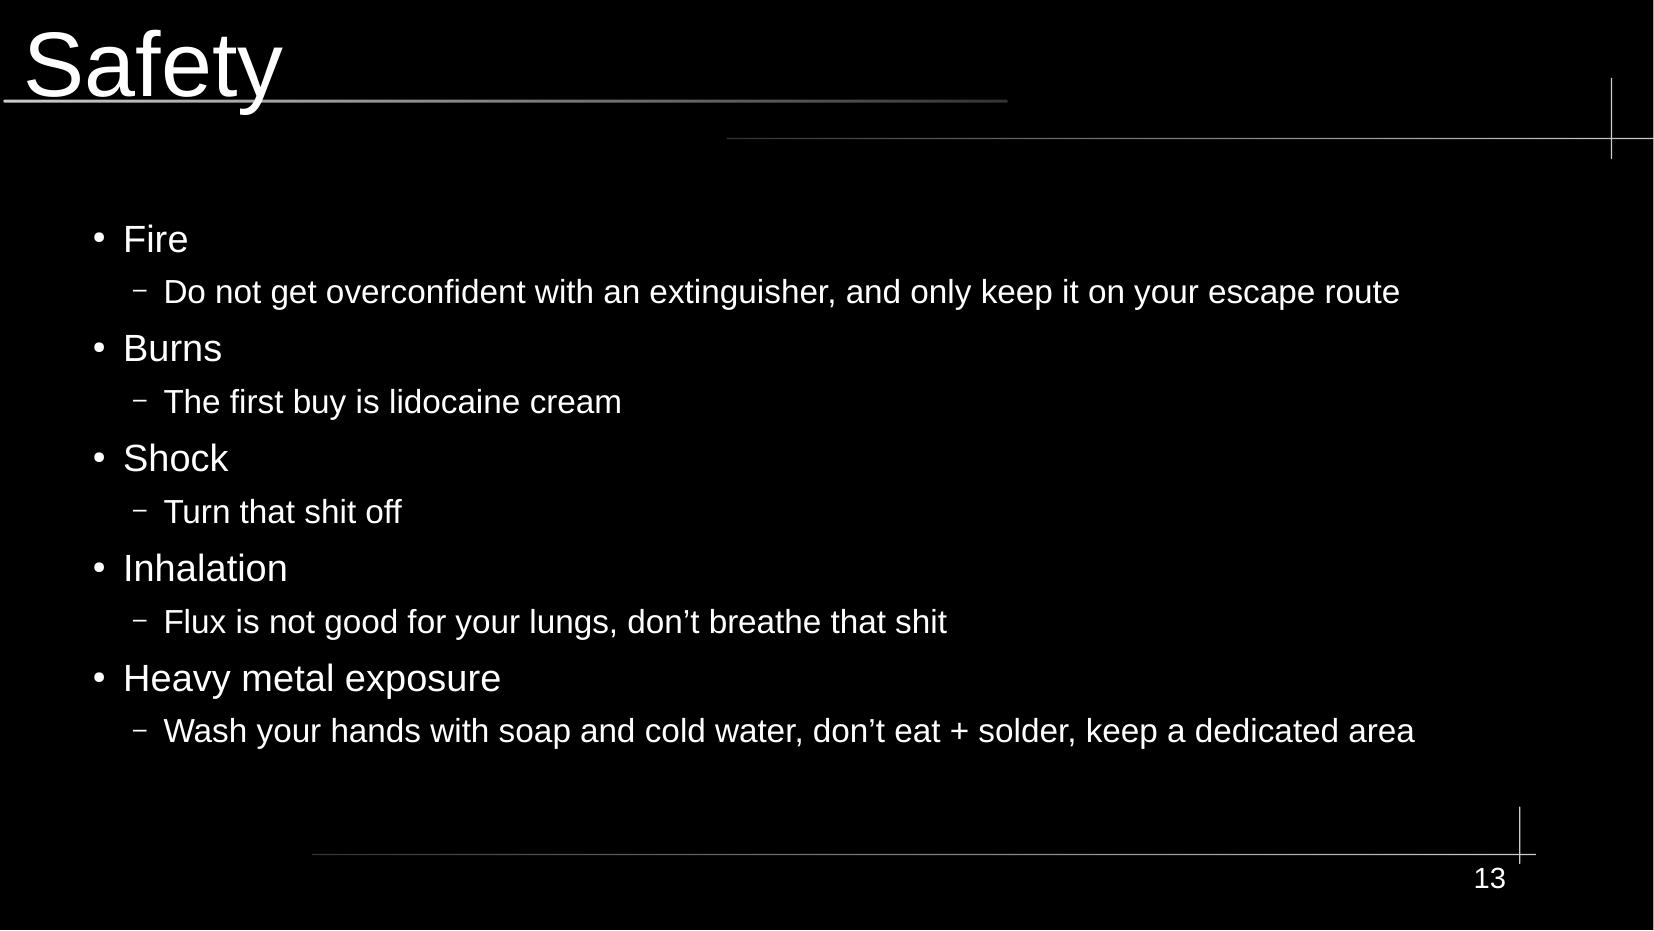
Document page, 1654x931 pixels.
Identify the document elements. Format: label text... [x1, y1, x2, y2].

list Fire Do not get overconfident with an extinguisher, and only keep it on your escape route Burns The first buy is lidocaine cream Shock Turn that shit off Inhalation Flux is not good for your lungs, don’t breathe that shit Heavy metal exposure Wash your hands with soap and cold water, don’t eat + solder, keep a dedicated area [82, 217, 1571, 758]
title Safety [23, 11, 1589, 119]
